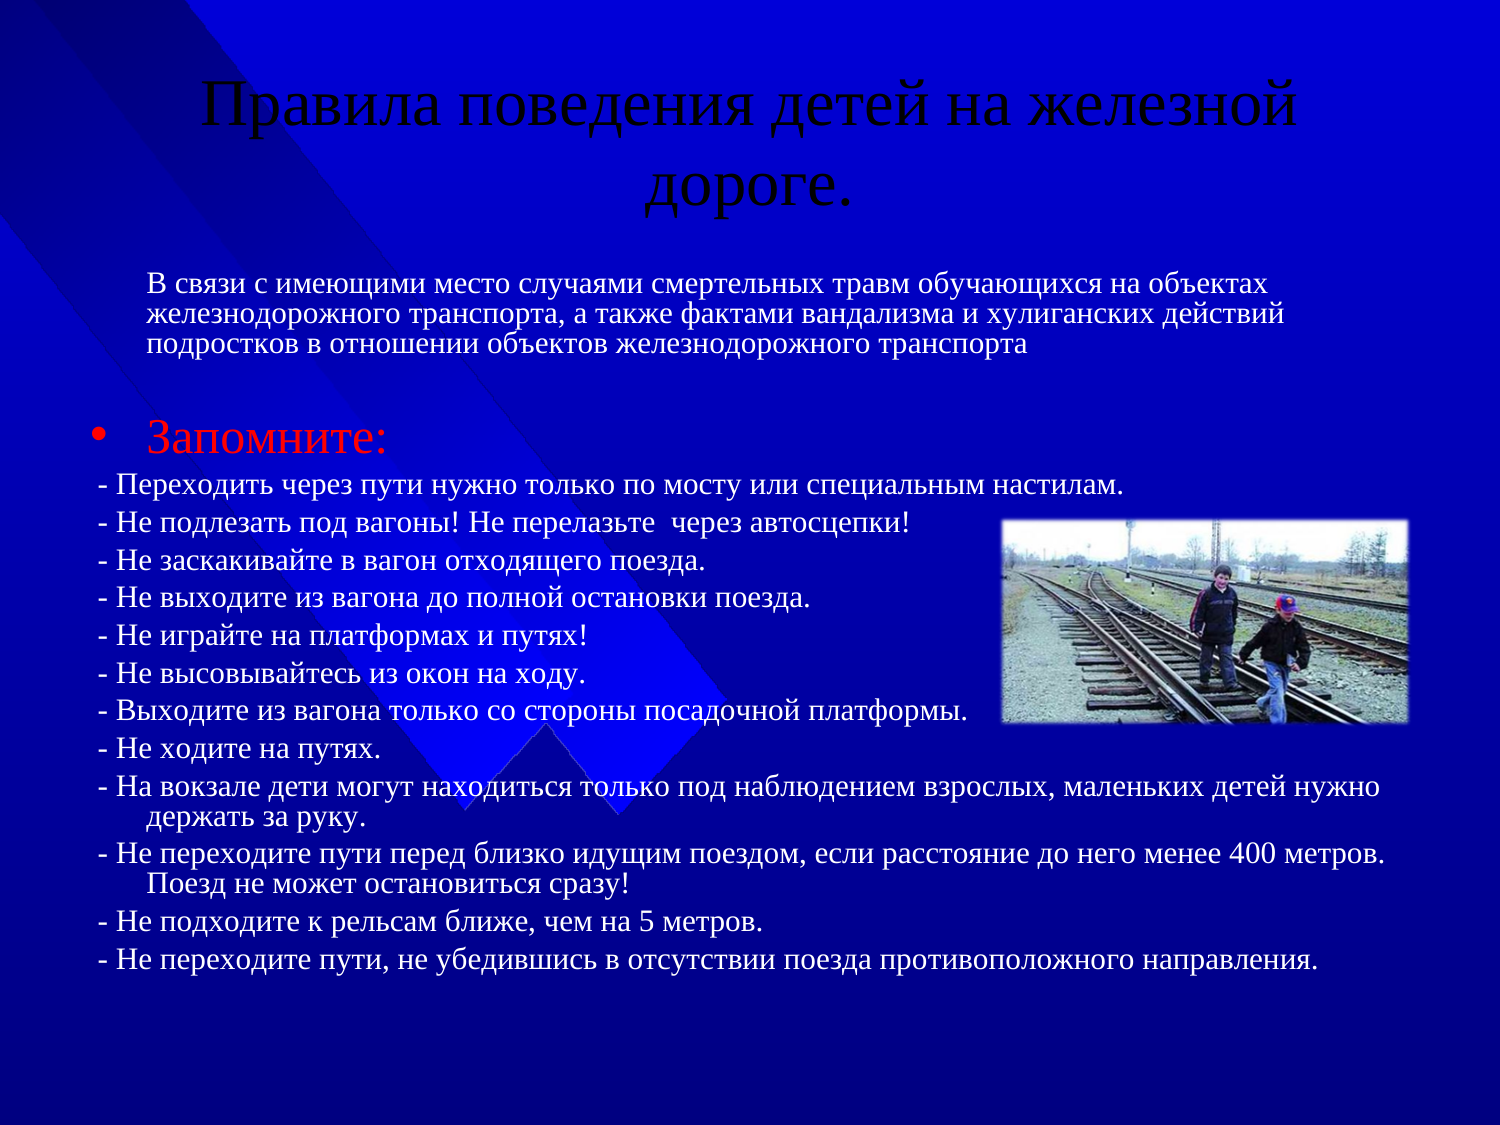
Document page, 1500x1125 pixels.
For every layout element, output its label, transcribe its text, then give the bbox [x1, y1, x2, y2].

picture [996, 514, 1414, 729]
list В связи с имеющими место случаями смертельных травм обучающихся на объектах железнодорожного транспорта, а также фактами вандализма и хулиганских действий подростков в отношении объектов железнодорожного транспорта Запомните: - Переходить через пути нужно только по мосту или специальным настилам. - Не подлезать под вагоны! Не перелазьте через автосцепки! - Не заскакивайте в вагон отходящего поезда. - Не выходите из вагона до полной остановки поезда. - Не играйте на платформах и путях! - Не высовывайтесь из окон на ходу. - Выходите из вагона только со стороны посадочной платформы. - Не ходите на путях. - На вокзале дети могут находиться только под наблюдением взрослых, маленьких детей нужно держать за руку. - Не переходите пути перед близко идущим поездом, если расстояние до него менее 400 метров. Поезд не может остановиться сразу! - Не подходите к рельсам ближе, чем на 5 метров. - Не переходите пути, не убедившись в отсутствии поезда противоположного направления. [75, 262, 1426, 1006]
title Правила поведения детей на железной дороге. [75, 45, 1426, 233]
